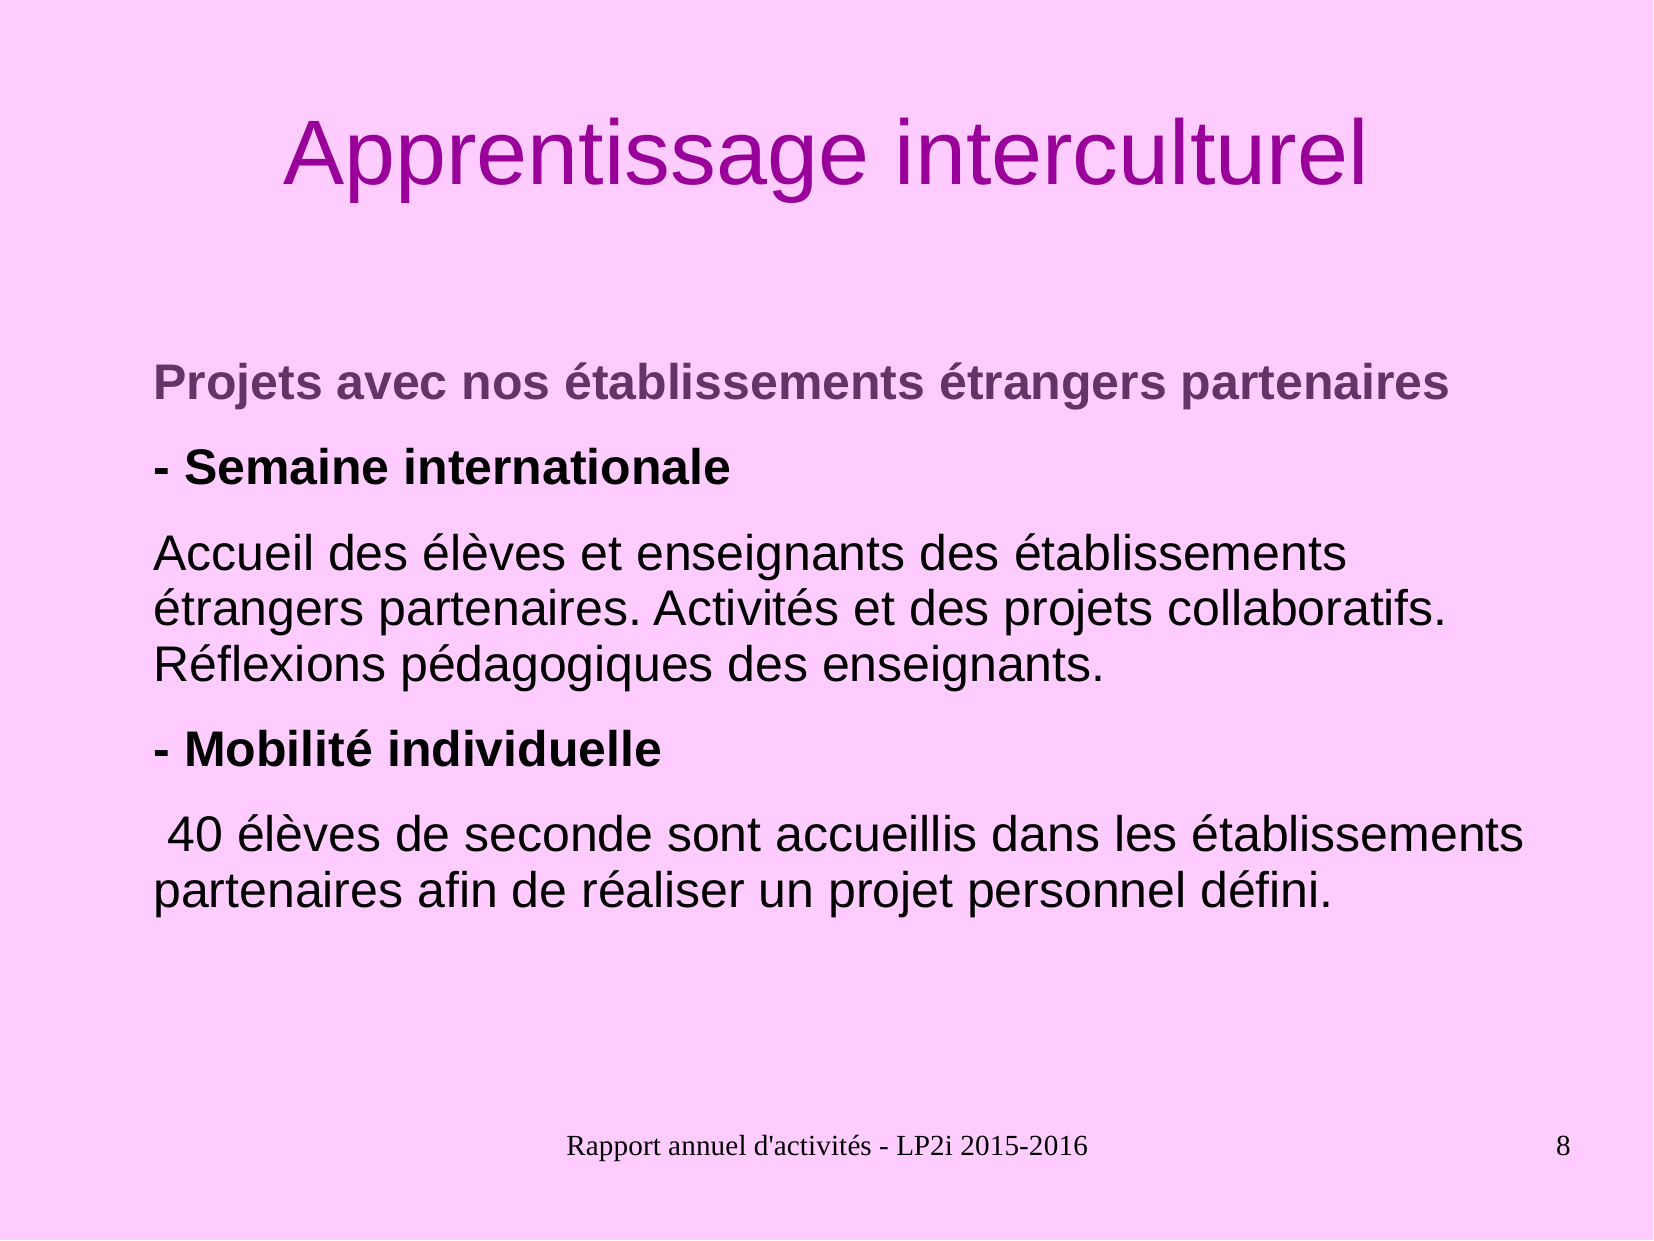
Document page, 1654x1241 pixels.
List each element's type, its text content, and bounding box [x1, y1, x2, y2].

title Apprentissage interculturel [82, 49, 1571, 257]
list Projets avec nos établissements étrangers partenaires - Semaine internationale Accueil des élèves et enseignants des établissements étrangers partenaires. Activités et des projets collaboratifs. Réflexions pédagogiques des enseignants. - Mobilité individuelle 40 élèves de seconde sont accueillis dans les établissements partenaires afin de réaliser un projet personnel défini. [82, 354, 1571, 1074]
